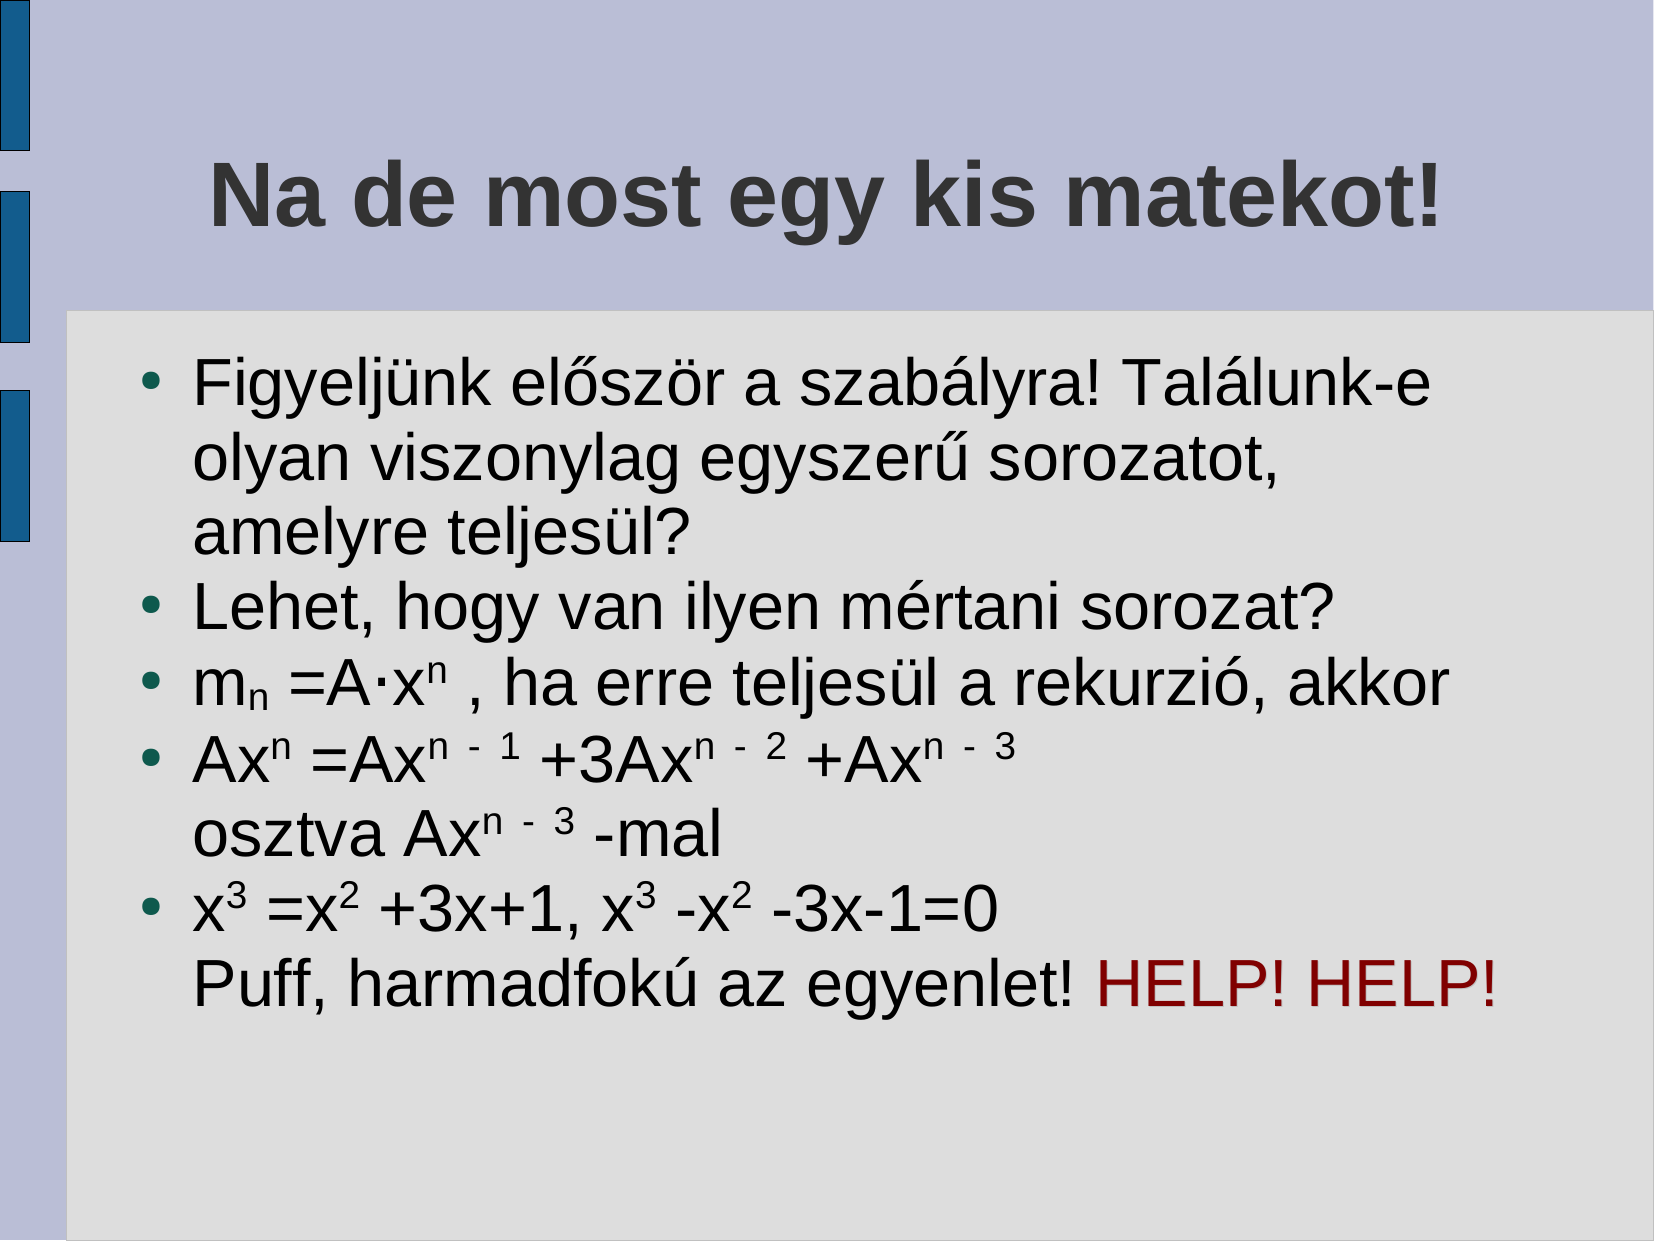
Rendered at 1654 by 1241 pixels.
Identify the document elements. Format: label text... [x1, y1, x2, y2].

chart [780, 597, 899, 657]
title Na de most egy kis matekot! [121, 98, 1534, 291]
list Figyeljünk először a szabályra! Találunk-e olyan viszonylag egyszerű sorozatot, amelyre teljesül? Lehet, hogy van ilyen mértani sorozat? mn=A·xn, ha erre teljesül a rekurzió, akkor Axn=Axn-1+3Axn-2+Axn-3 osztva Axn-3-mal x3=x2+3x+1, x3-x2-3x-1=0 Puff, harmadfokú az egyenlet! HELP! HELP! [121, 344, 1534, 1149]
